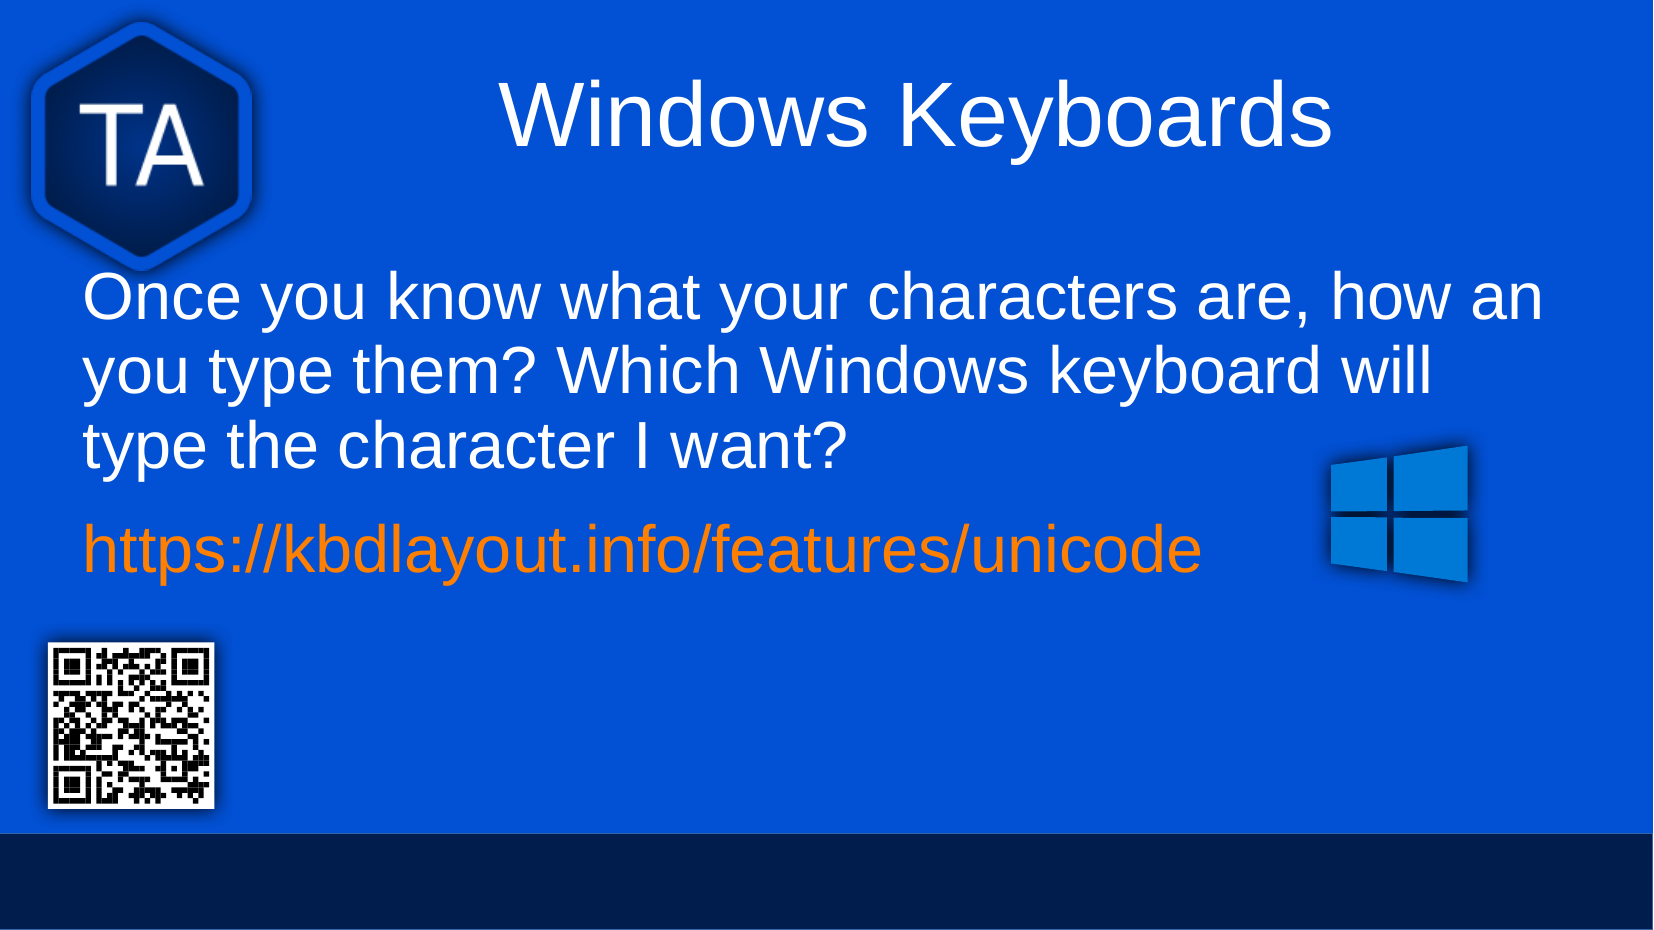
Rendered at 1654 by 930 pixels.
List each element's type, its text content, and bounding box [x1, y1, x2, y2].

list Once you know what your characters are, how an you type them? Which Windows keyboard will type the character I want? https://kbdlayout.info/features/unicode [82, 258, 1571, 757]
picture [31, 22, 252, 271]
picture [1330, 444, 1470, 584]
picture [45, 639, 218, 812]
title Windows Keyboards [263, 37, 1571, 193]
